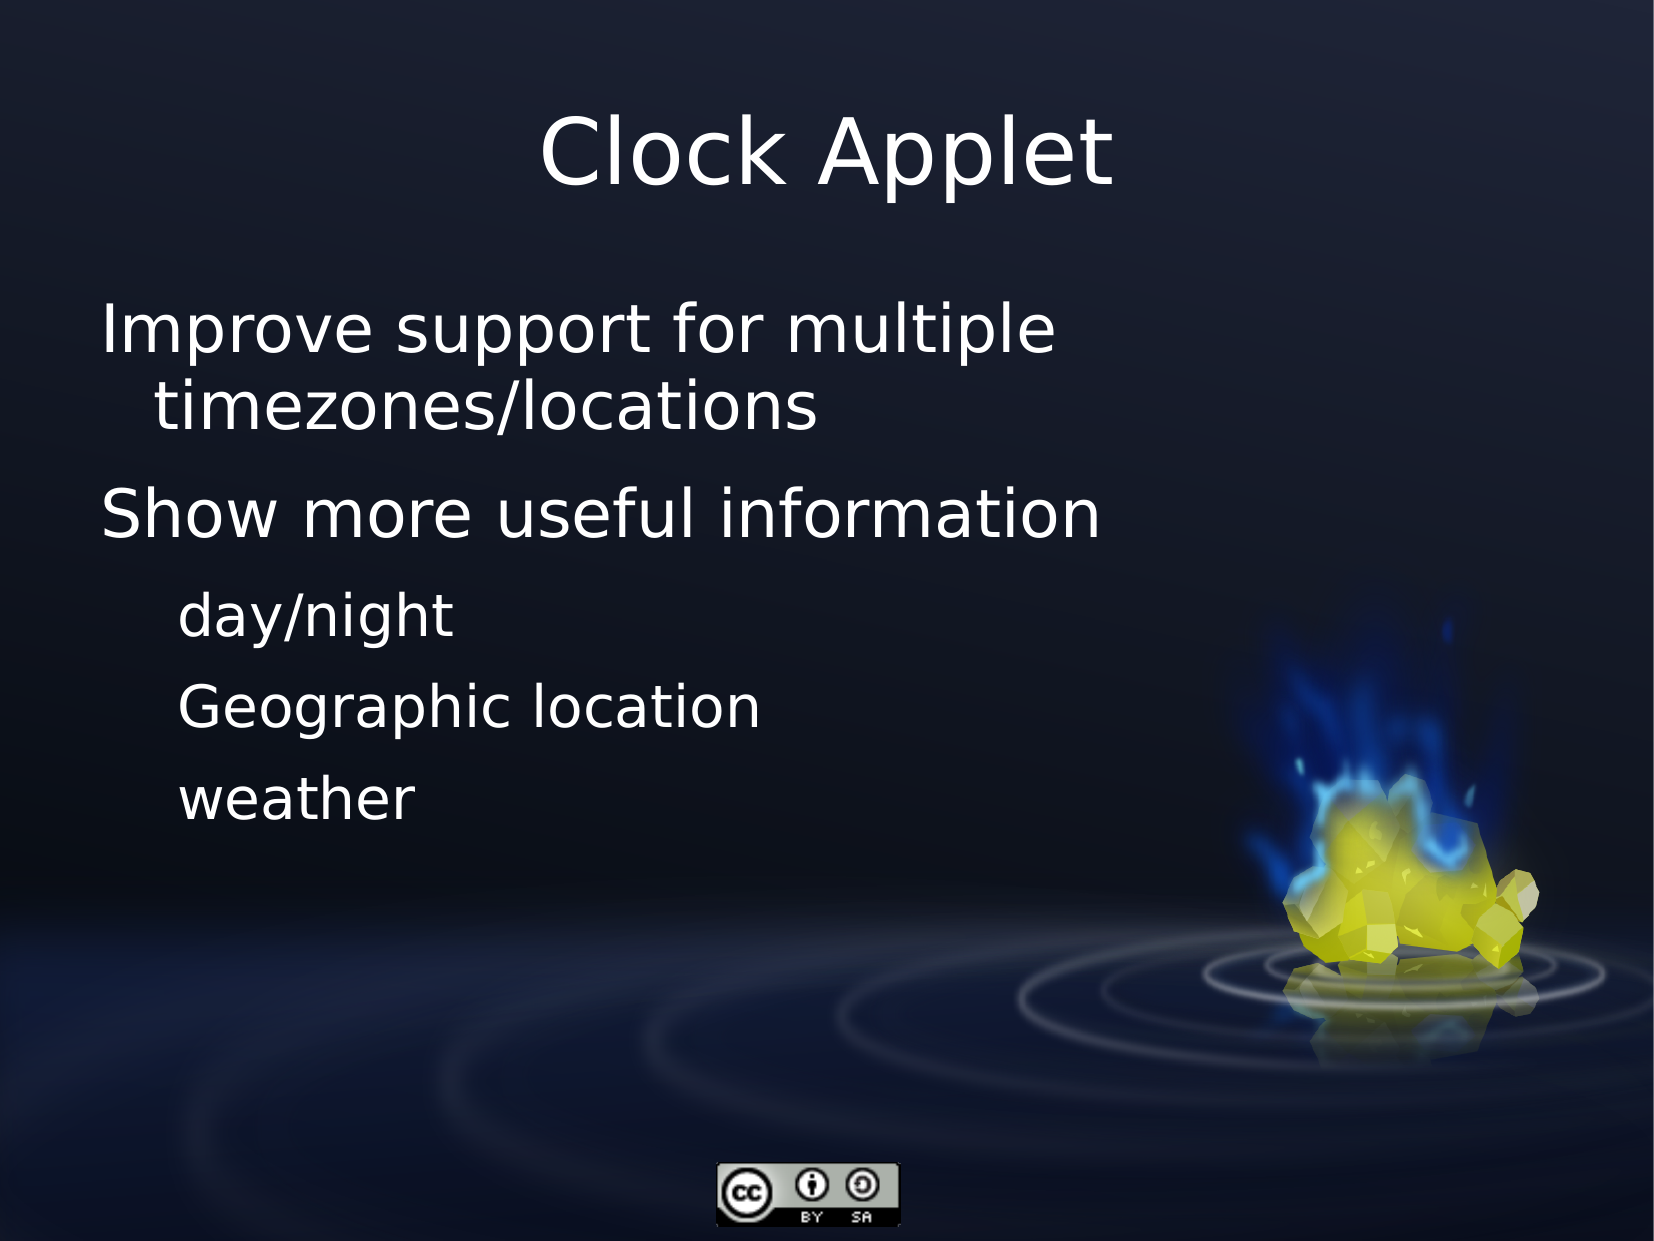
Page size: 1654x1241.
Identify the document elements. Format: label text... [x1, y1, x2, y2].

title Clock Applet [82, 49, 1571, 257]
list Improve support for multiple timezones/locations Show more useful information day/night Geographic location weather [82, 290, 1571, 1109]
picture [0, 0, 1654, 1241]
